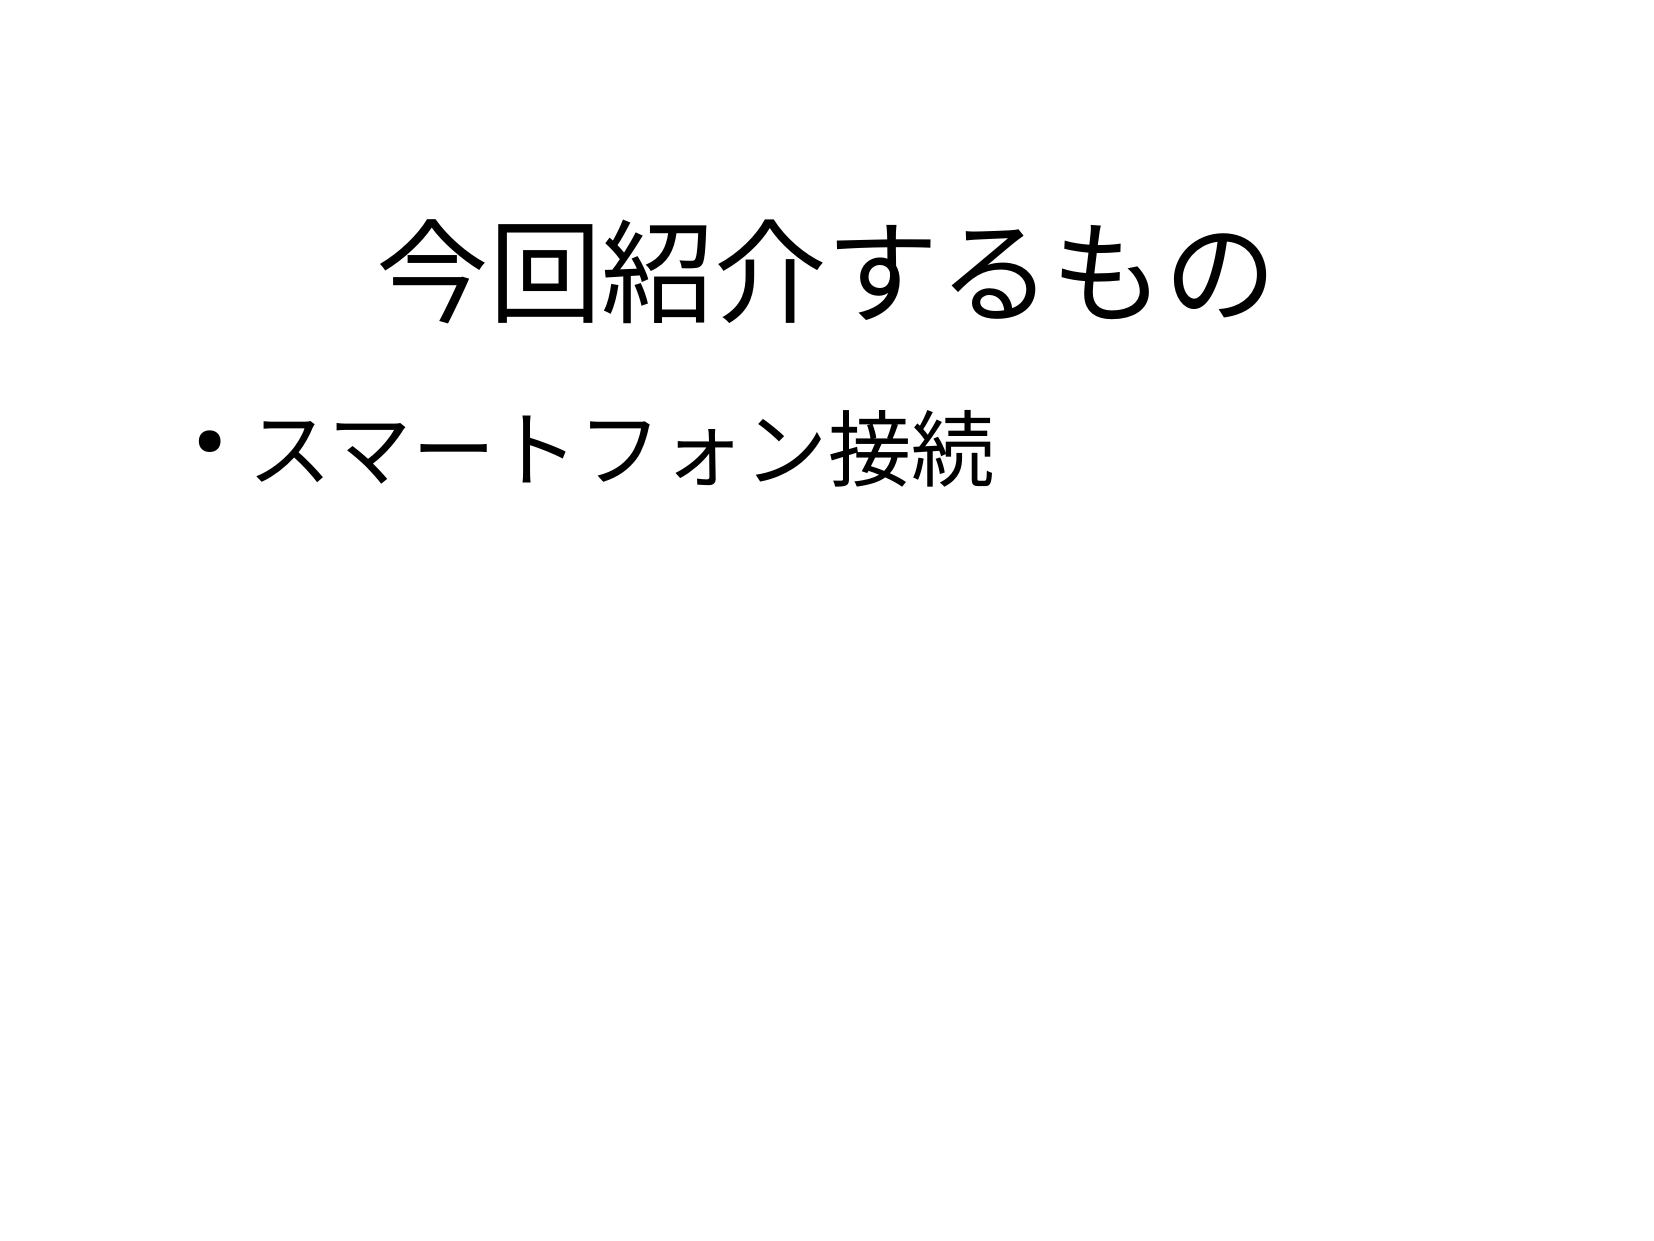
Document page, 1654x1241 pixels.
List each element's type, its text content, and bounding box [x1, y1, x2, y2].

title 今回紹介するもの [82, 161, 1571, 369]
list スマートフォン接続 [177, 383, 1571, 1203]
